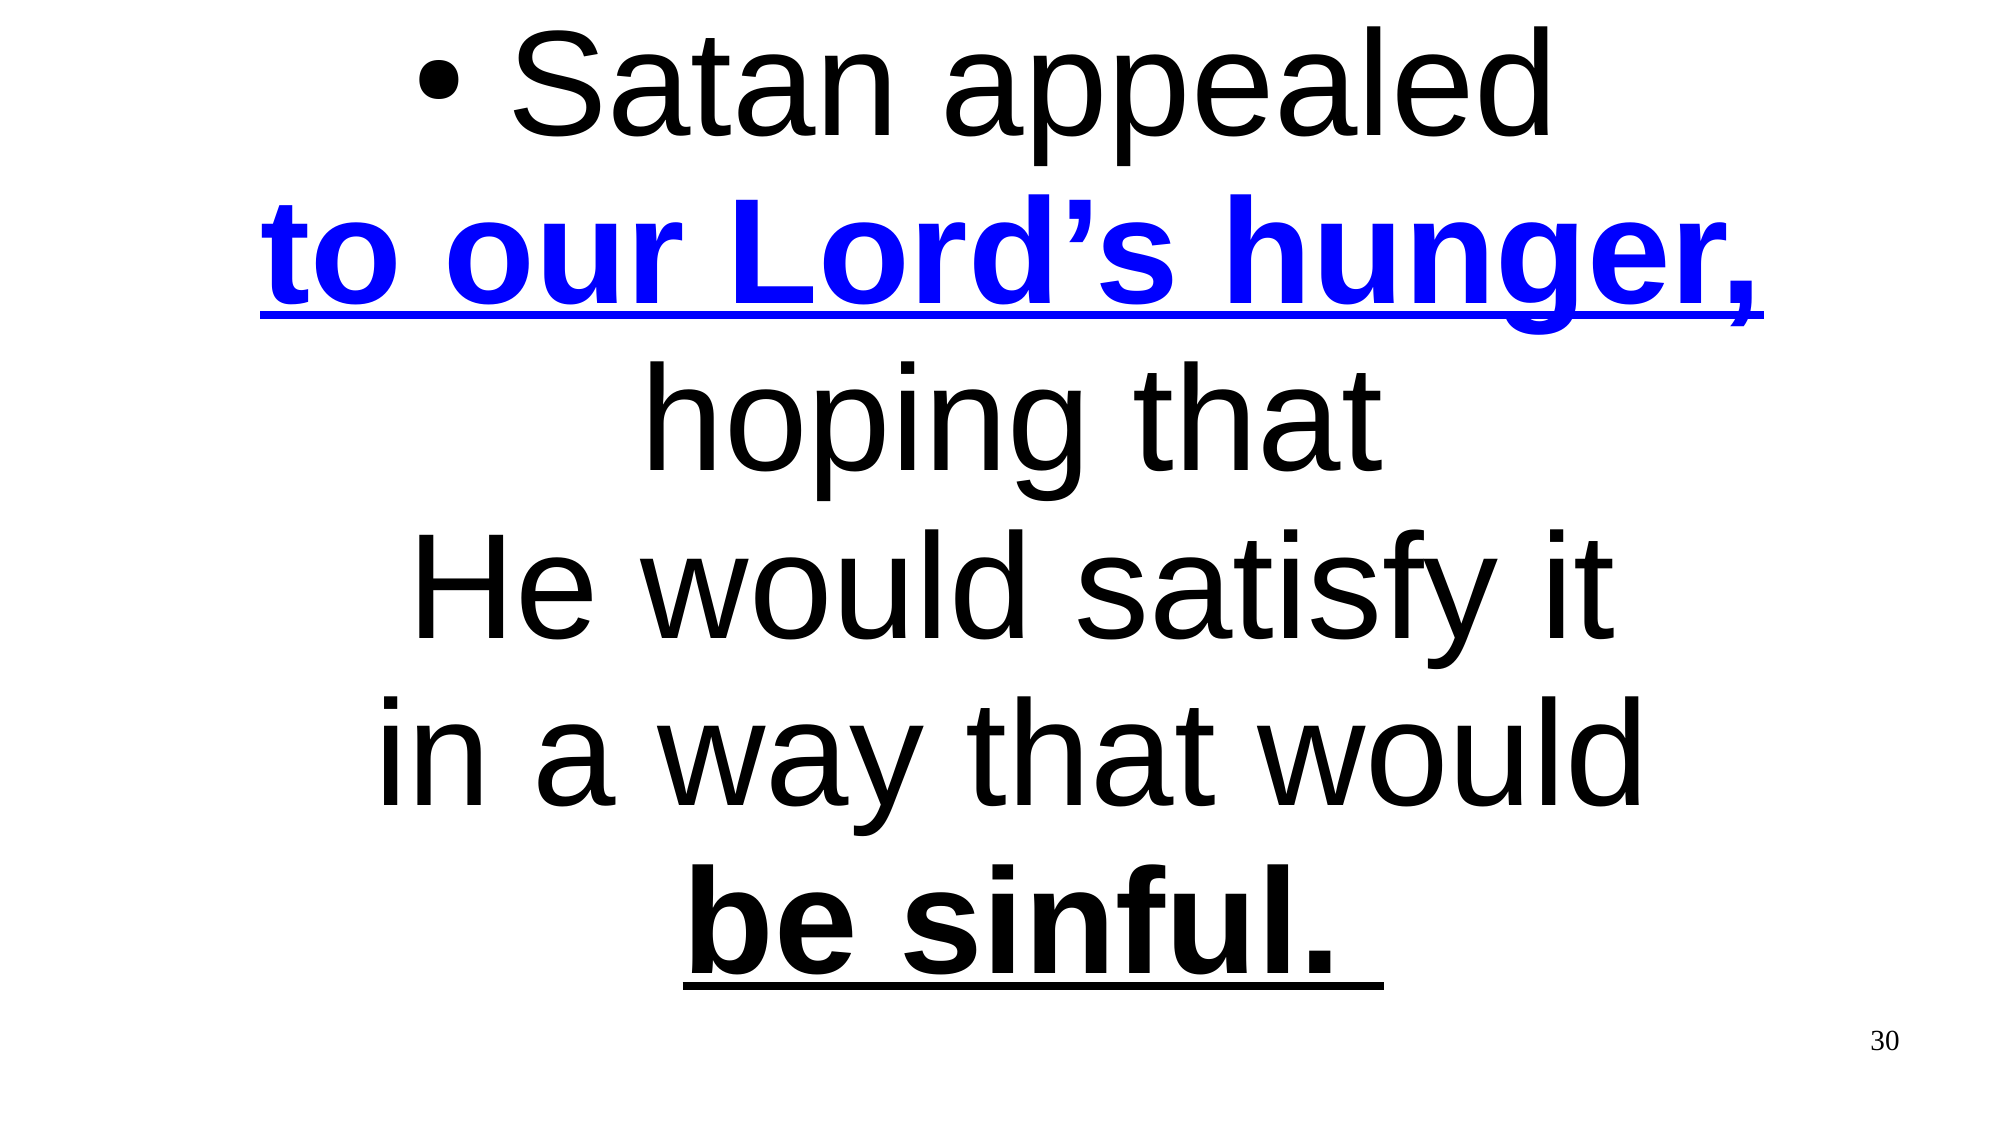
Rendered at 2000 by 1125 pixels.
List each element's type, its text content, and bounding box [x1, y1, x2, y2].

list Satan appealed to our Lord’s hunger, hoping that He would satisfy it in a way that would be sinful. [0, 0, 1996, 1123]
